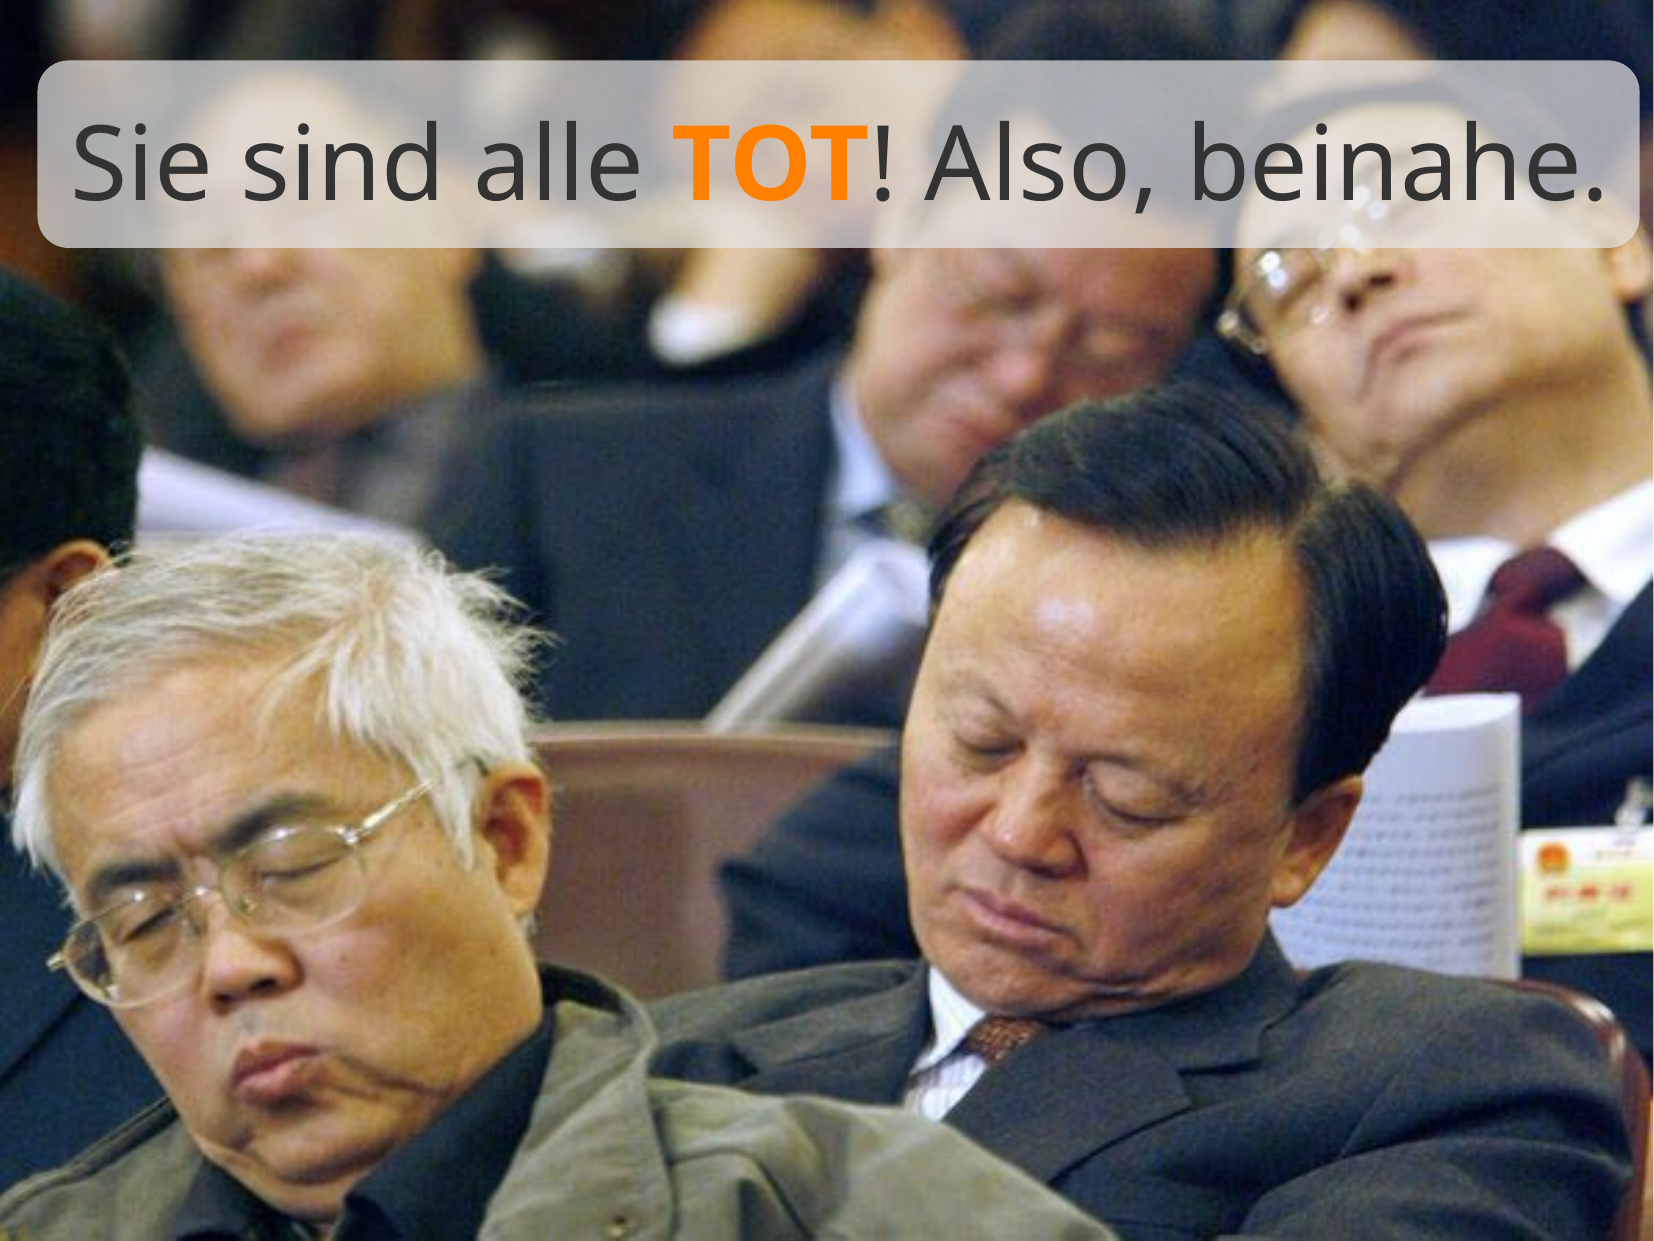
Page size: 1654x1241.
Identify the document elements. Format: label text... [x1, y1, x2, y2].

picture [0, 0, 1654, 1241]
text_box [37, 60, 1640, 248]
text_box Sie sind alle TOT! Also, beinahe. [70, 88, 1569, 215]
